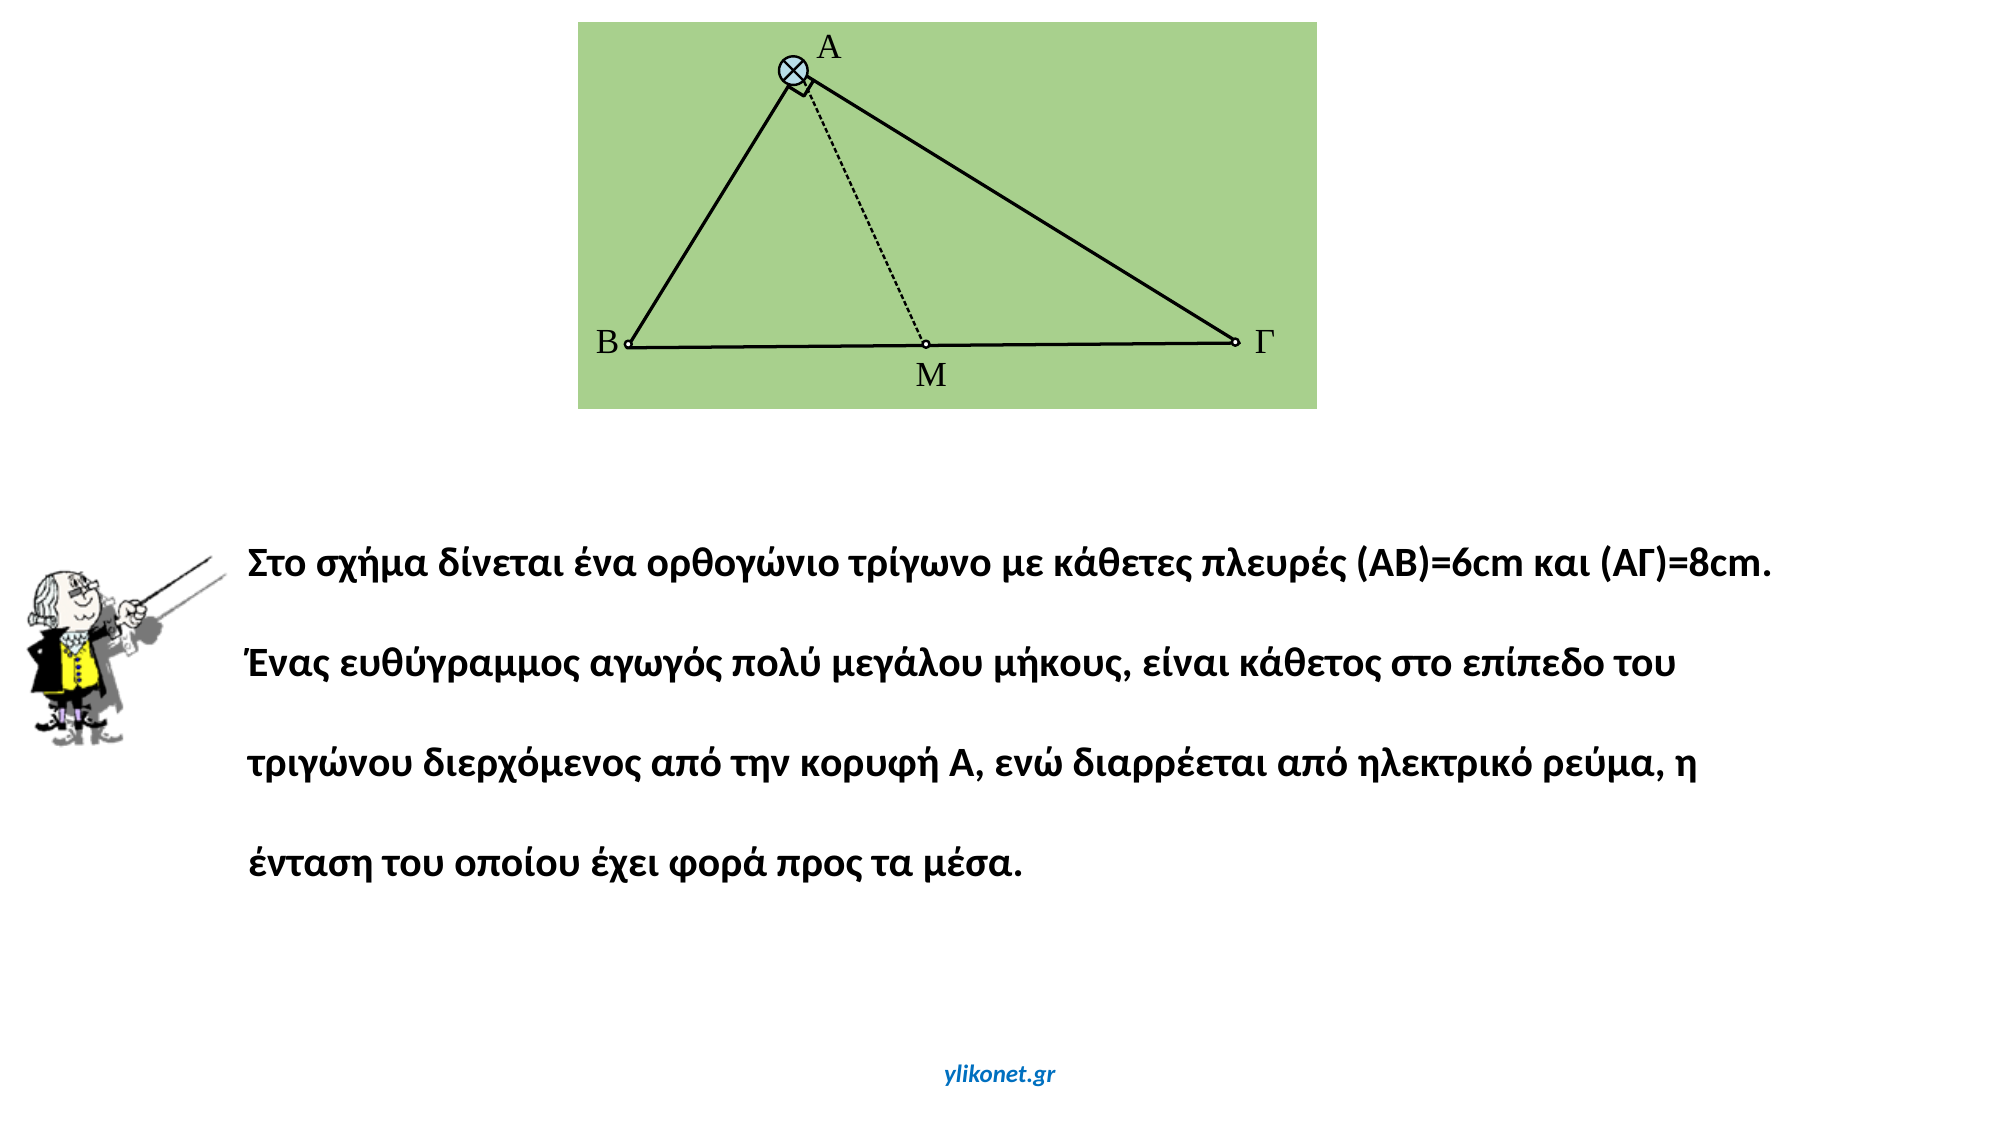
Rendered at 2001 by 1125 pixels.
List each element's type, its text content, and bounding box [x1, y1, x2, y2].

chart [577, 22, 1317, 410]
text_box Στο σχήμα δίνεται ένα ορθογώνιο τρίγωνο με κάθετες πλευρές (ΑΒ)=6cm και (ΑΓ)=8cm. Ένας ευθύγραμμος αγωγός πολύ μεγάλου μήκους, είναι κάθετος στο επίπεδο του τριγώνου διερχόμενος από την κορυφή Α, ενώ διαρρέεται από ηλεκτρικό ρεύμα, η ένταση του οποίου έχει φορά προς τα μέσα. [233, 477, 1828, 883]
text_box ylikonet.gr [683, 1042, 1317, 1103]
picture [14, 551, 216, 744]
